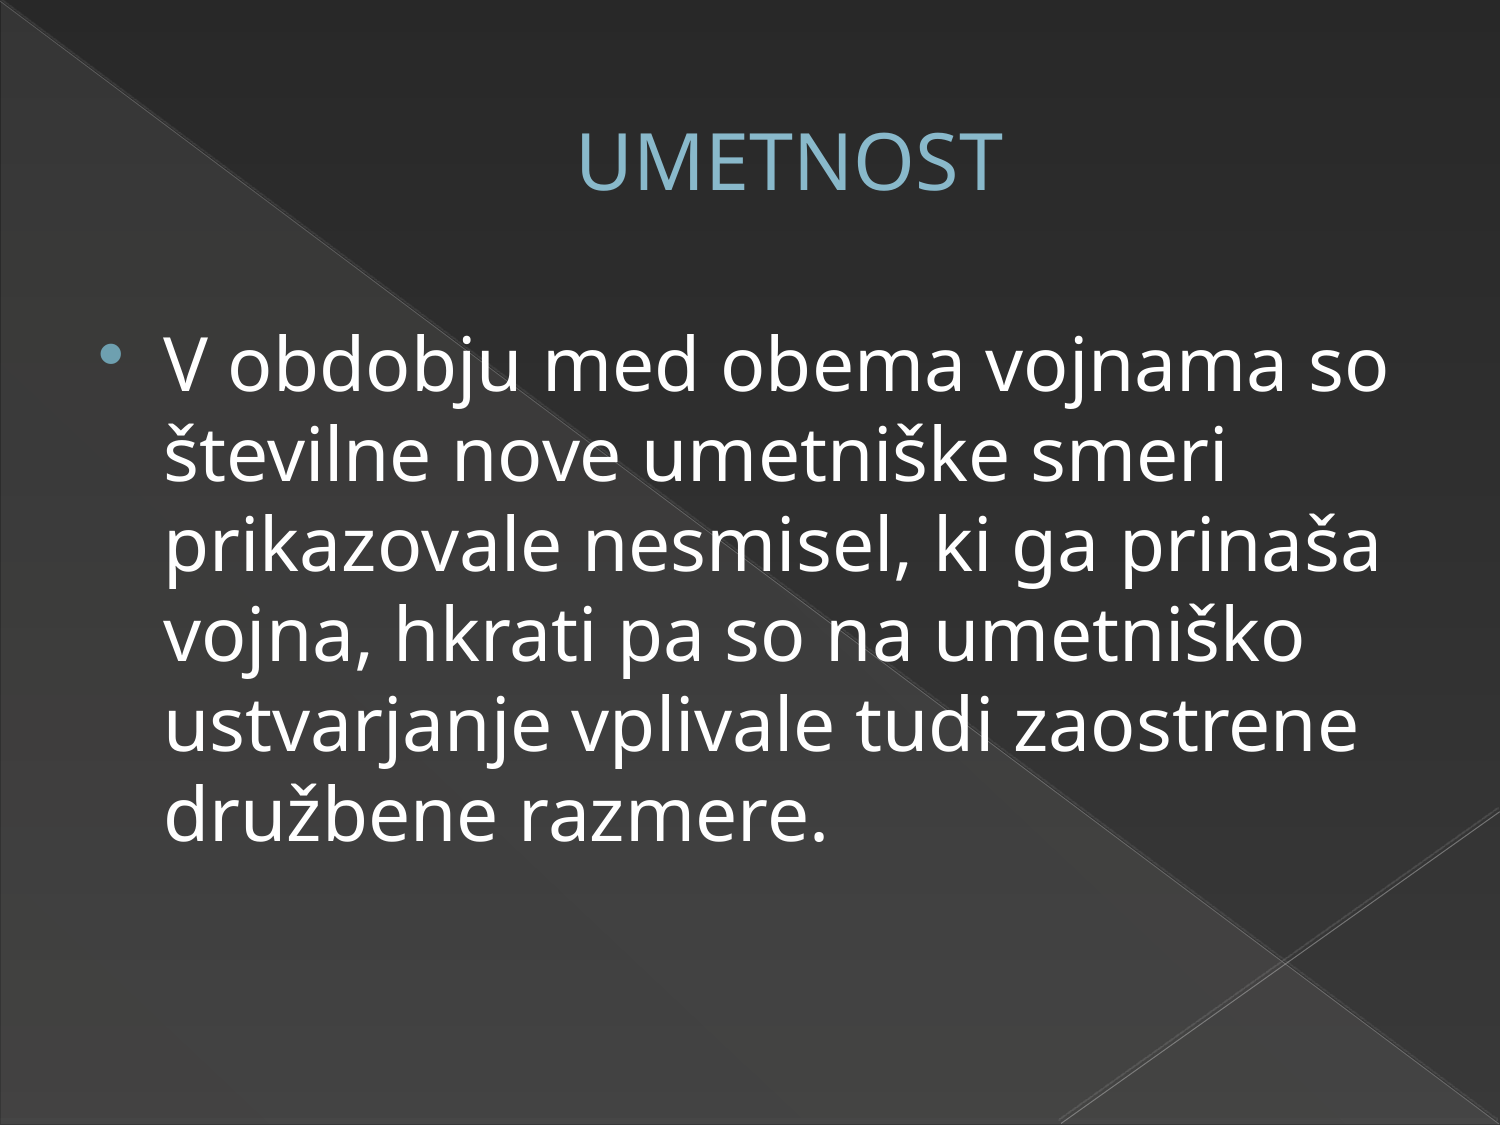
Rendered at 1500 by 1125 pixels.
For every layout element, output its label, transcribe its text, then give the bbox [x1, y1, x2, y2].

list V obdobju med obema vojnama so številne nove umetniške smeri prikazovale nesmisel, ki ga prinaša vojna, hkrati pa so na umetniško ustvarjanje vplivale tudi zaostrene družbene razmere. [75, 308, 1425, 1059]
title UMETNOST [75, 43, 1425, 274]
